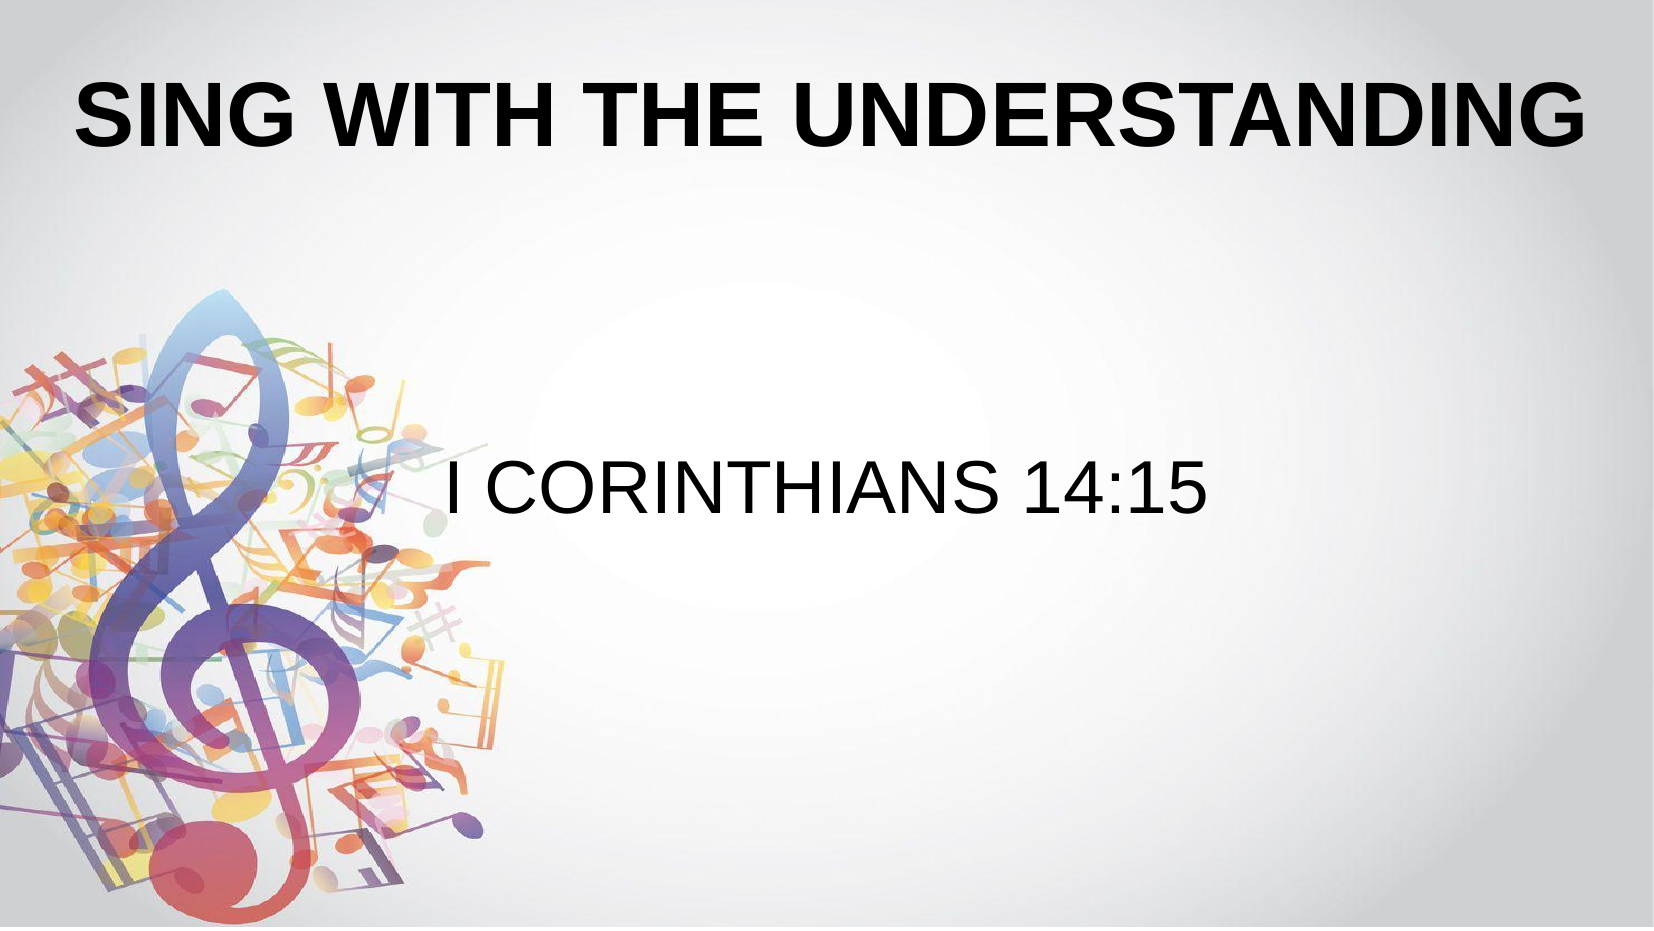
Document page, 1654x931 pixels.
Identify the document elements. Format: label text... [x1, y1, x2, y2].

picture [0, 0, 1654, 927]
title SING WITH THE UNDERSTANDING [45, 12, 1621, 218]
subtitle I CORINTHIANS 14:15 [82, 217, 1571, 758]
